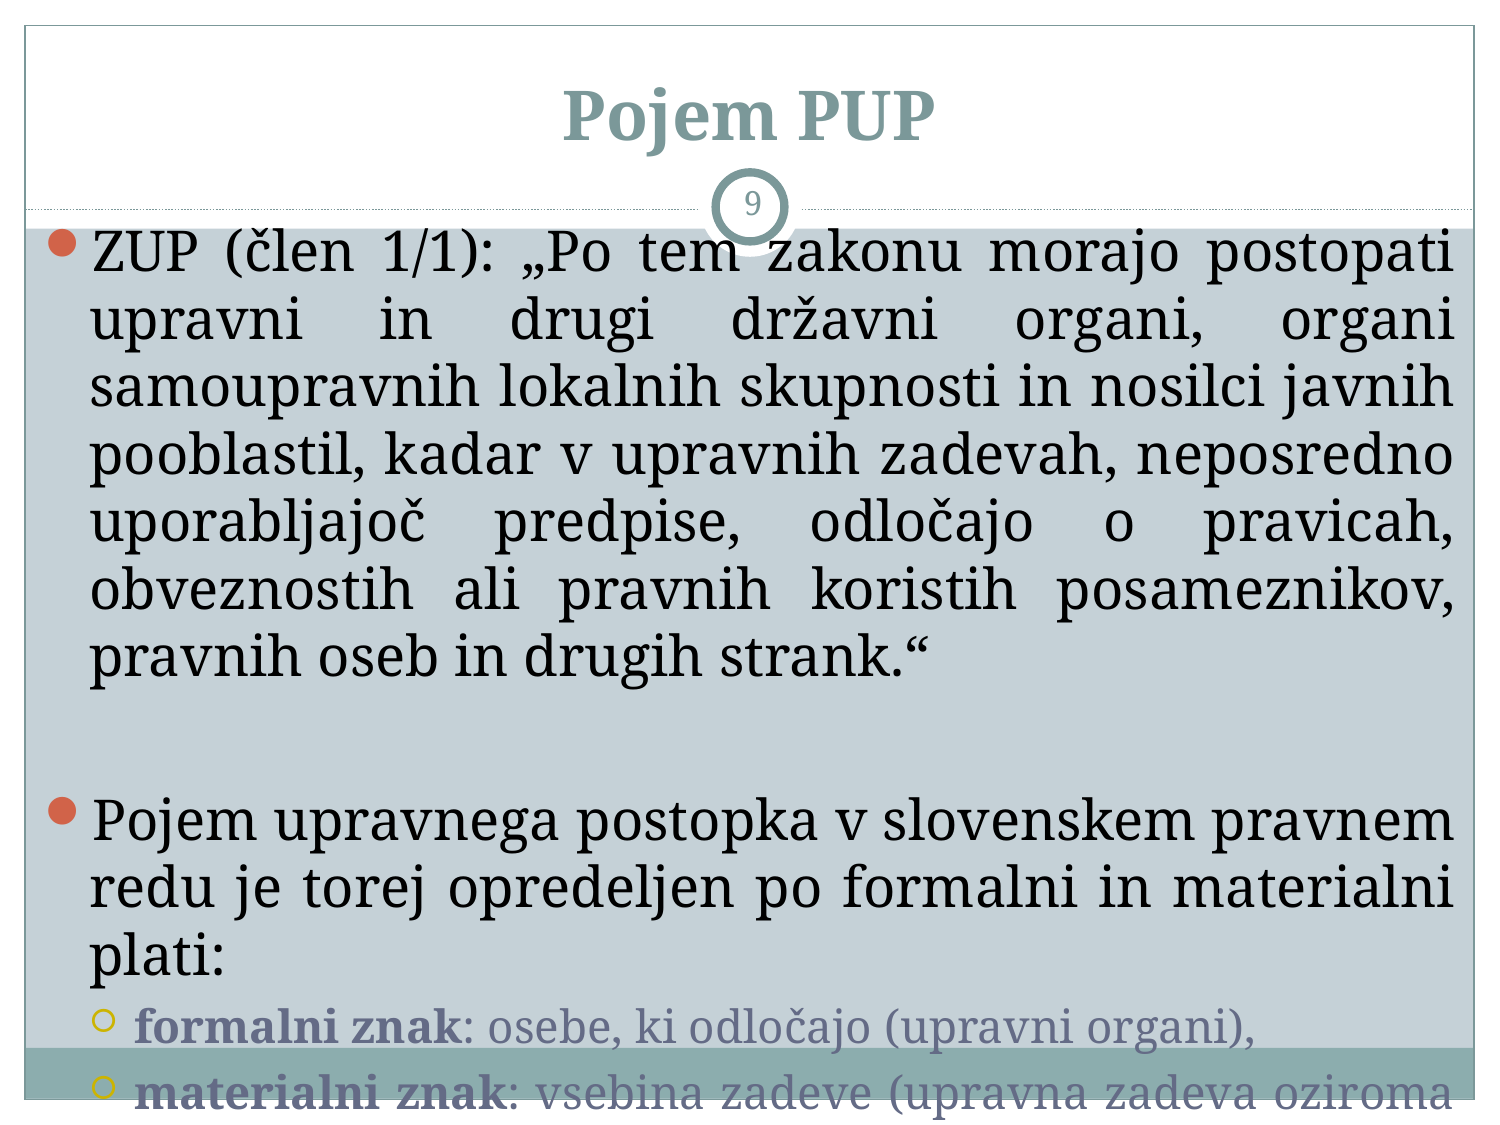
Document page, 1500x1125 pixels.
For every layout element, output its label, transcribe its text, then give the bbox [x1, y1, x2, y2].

text_box <number> [715, 168, 791, 208]
title Pojem PUP [49, 37, 1450, 162]
list ZUP (člen 1/1): „Po tem zakonu morajo postopati upravni in drugi državni organi, organi samoupravnih lokalnih skupnosti in nosilci javnih pooblastil, kadar v upravnih zadevah, neposredno uporabljajoč predpise, odločajo o pravicah, obveznostih ali pravnih koristih posameznikov, pravnih oseb in drugih strank.“ Pojem upravnega postopka v slovenskem pravnem redu je torej opredeljen po formalni in materialni plati: formalni znak: osebe, ki odločajo (upravni organi), materialni znak: vsebina zadeve (upravna zadeva oziroma upravna stvar). [29, 208, 1471, 1125]
